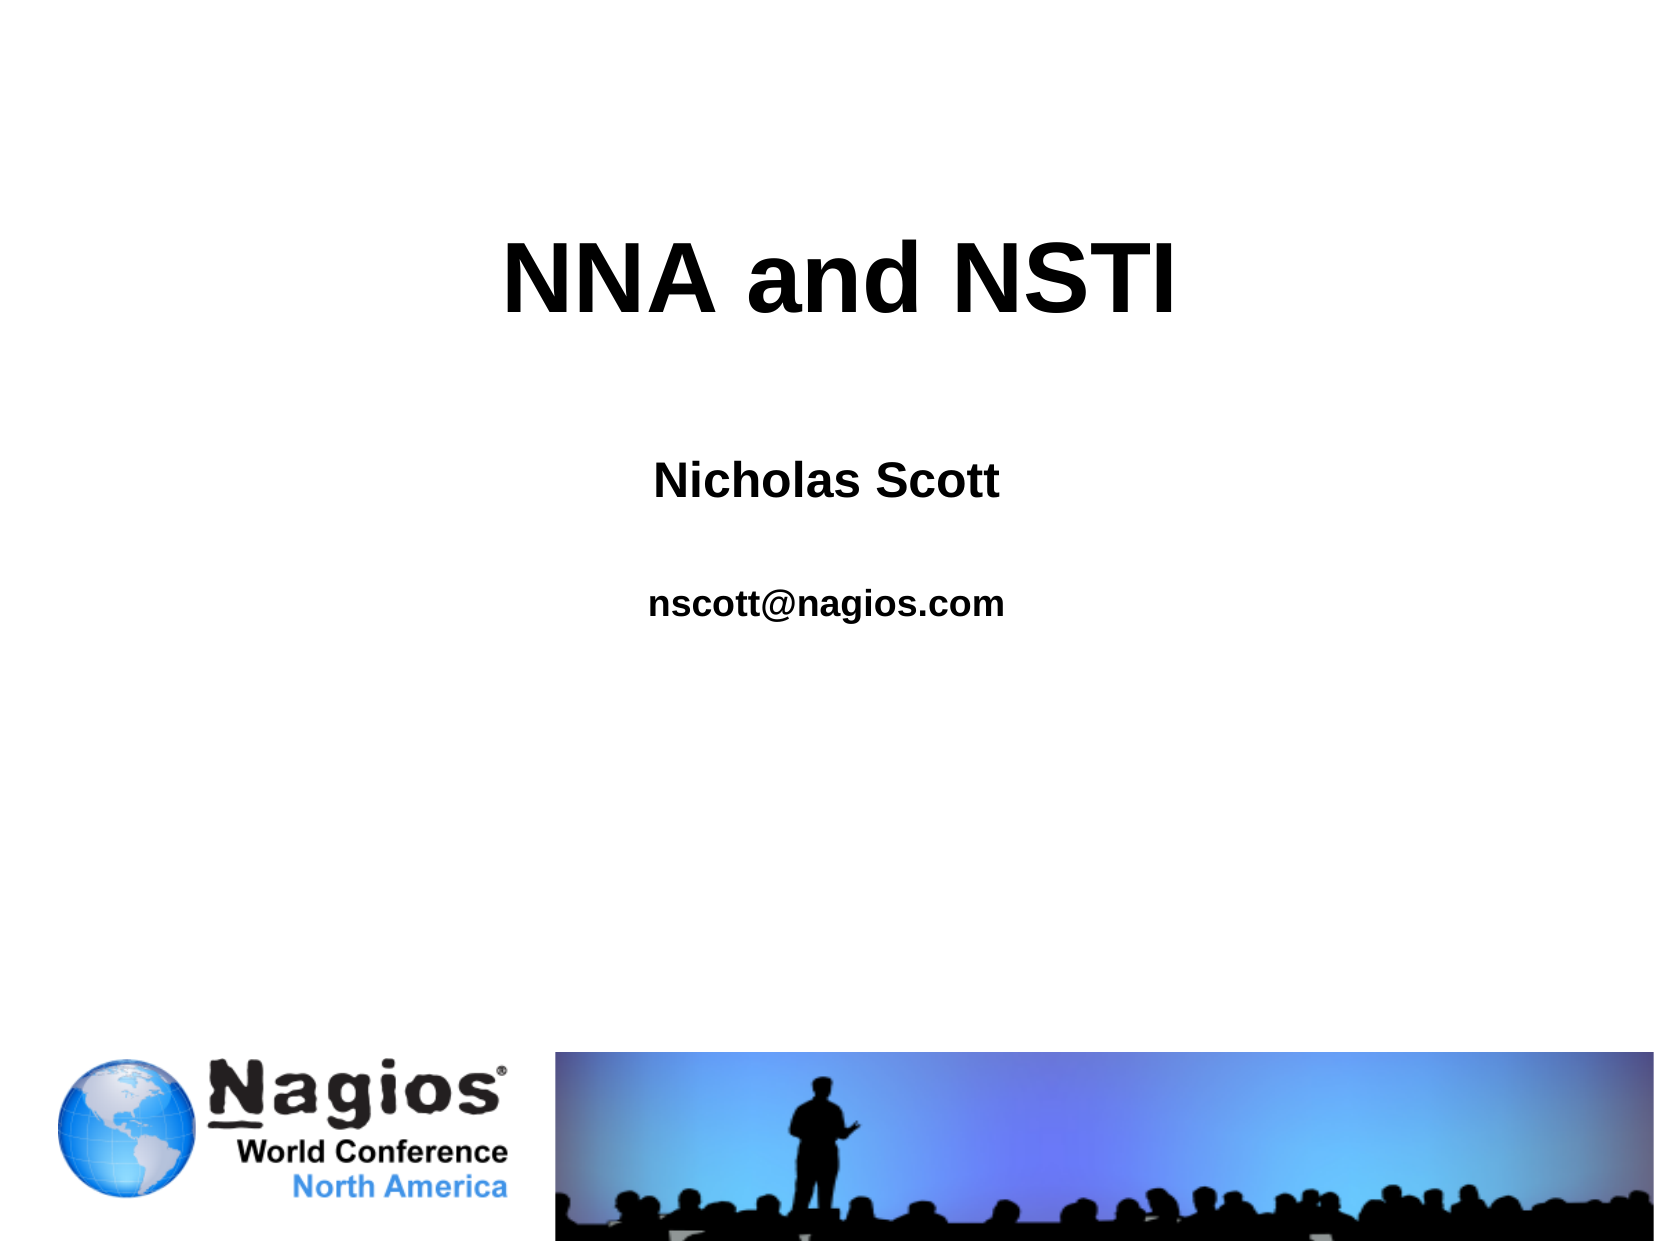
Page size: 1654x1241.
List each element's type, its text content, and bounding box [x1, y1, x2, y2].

text_box NNA and NSTI [487, 214, 1423, 342]
picture [58, 1058, 509, 1228]
text_box Nicholas Scott [0, 444, 1654, 516]
picture [555, 1052, 1654, 1241]
text_box nscott@nagios.com [0, 574, 1654, 632]
